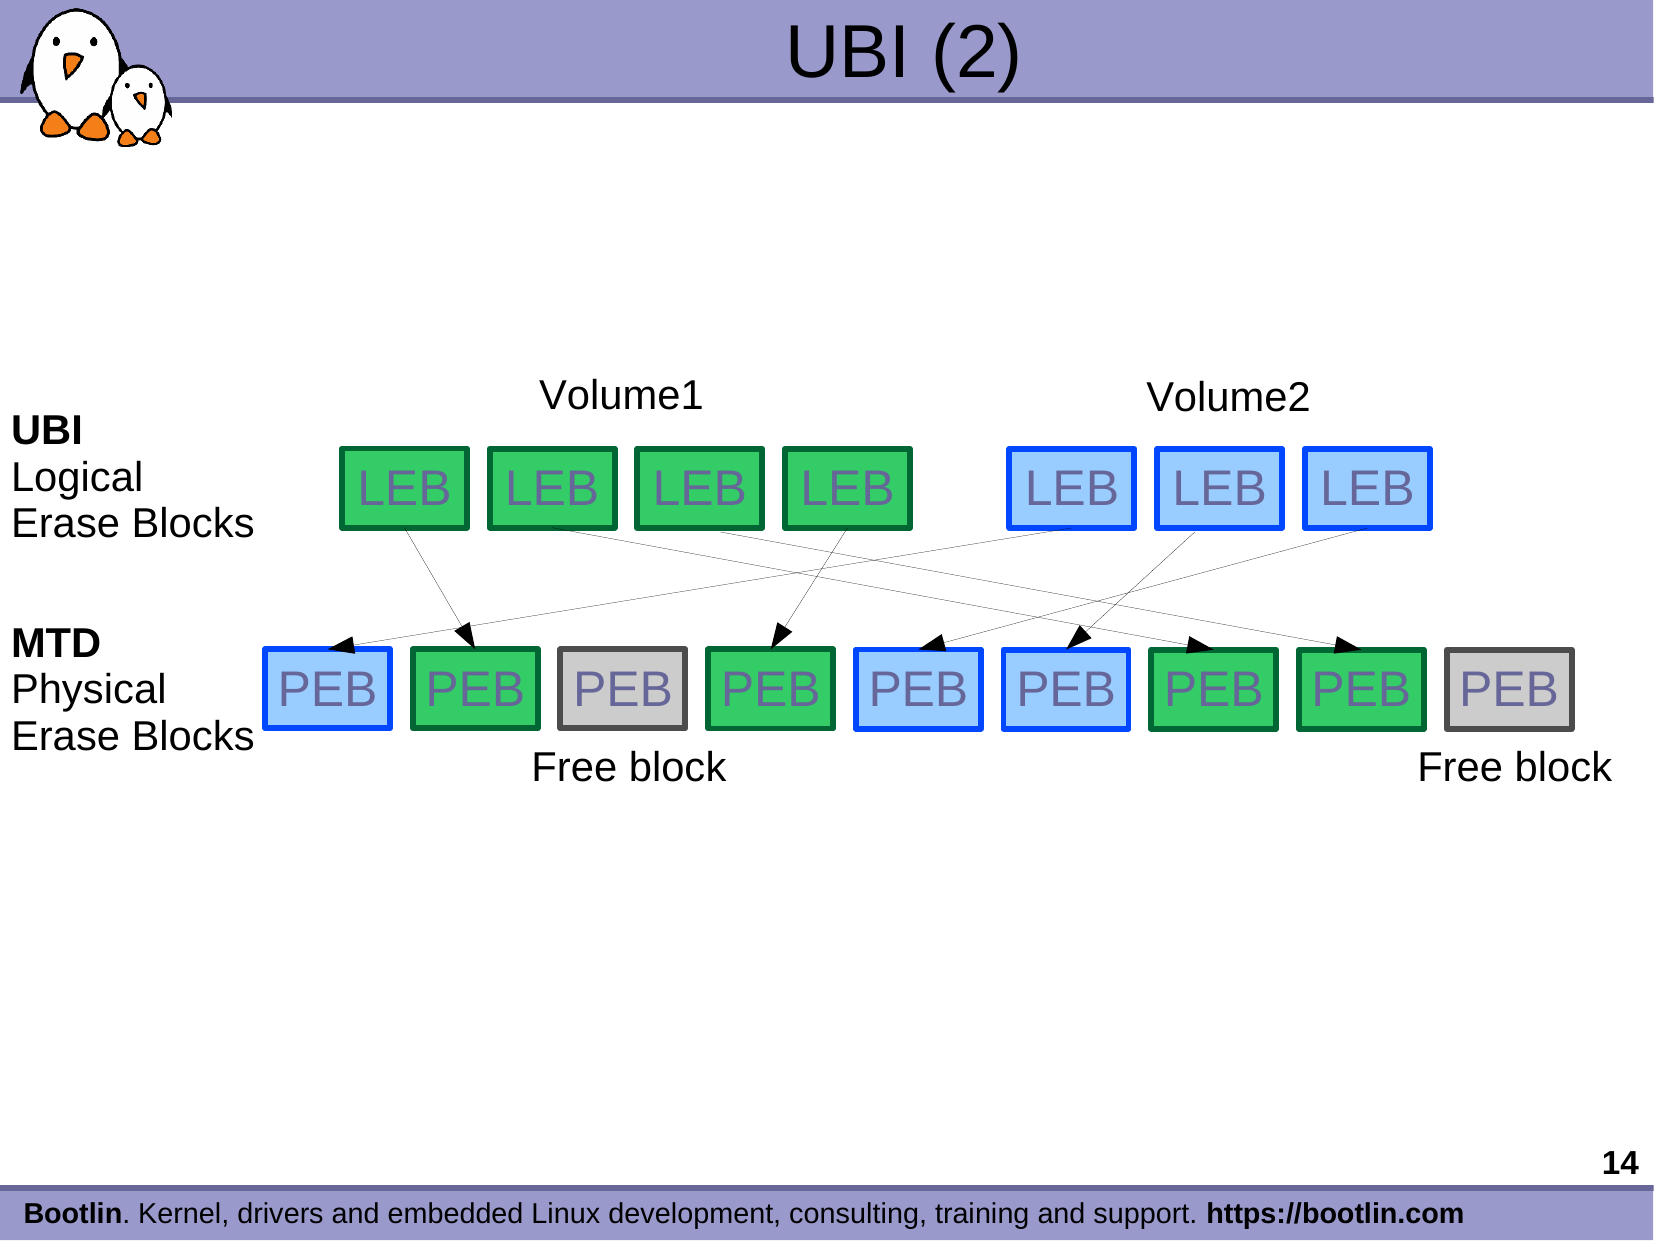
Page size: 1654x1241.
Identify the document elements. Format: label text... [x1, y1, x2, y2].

text_box LEB [1304, 448, 1430, 528]
text_box PEB [1151, 649, 1277, 729]
text_box Free block [531, 743, 727, 797]
text_box LEB [784, 448, 910, 528]
text_box PEB [708, 649, 834, 729]
text_box PEB [1446, 649, 1572, 729]
text_box MTD Physical Erase Blocks [11, 619, 256, 778]
text_box LEB [489, 448, 615, 528]
text_box LEB [1009, 448, 1135, 528]
text_box LEB [637, 448, 763, 528]
text_box UBI Logical Erase Blocks [11, 407, 256, 566]
title UBI (2) [178, 4, 1631, 98]
text_box LEB [1157, 448, 1283, 528]
text_box PEB [560, 649, 686, 729]
text_box LEB [341, 448, 467, 528]
text_box PEB [265, 649, 391, 729]
text_box PEB [1298, 649, 1424, 729]
picture [20, 8, 172, 147]
text_box PEB [412, 649, 538, 729]
text_box PEB [1003, 649, 1129, 729]
text_box Volume2 [1146, 374, 1312, 427]
text_box Volume1 [539, 371, 705, 424]
text_box Free block [1417, 743, 1613, 797]
text_box PEB [855, 649, 981, 729]
